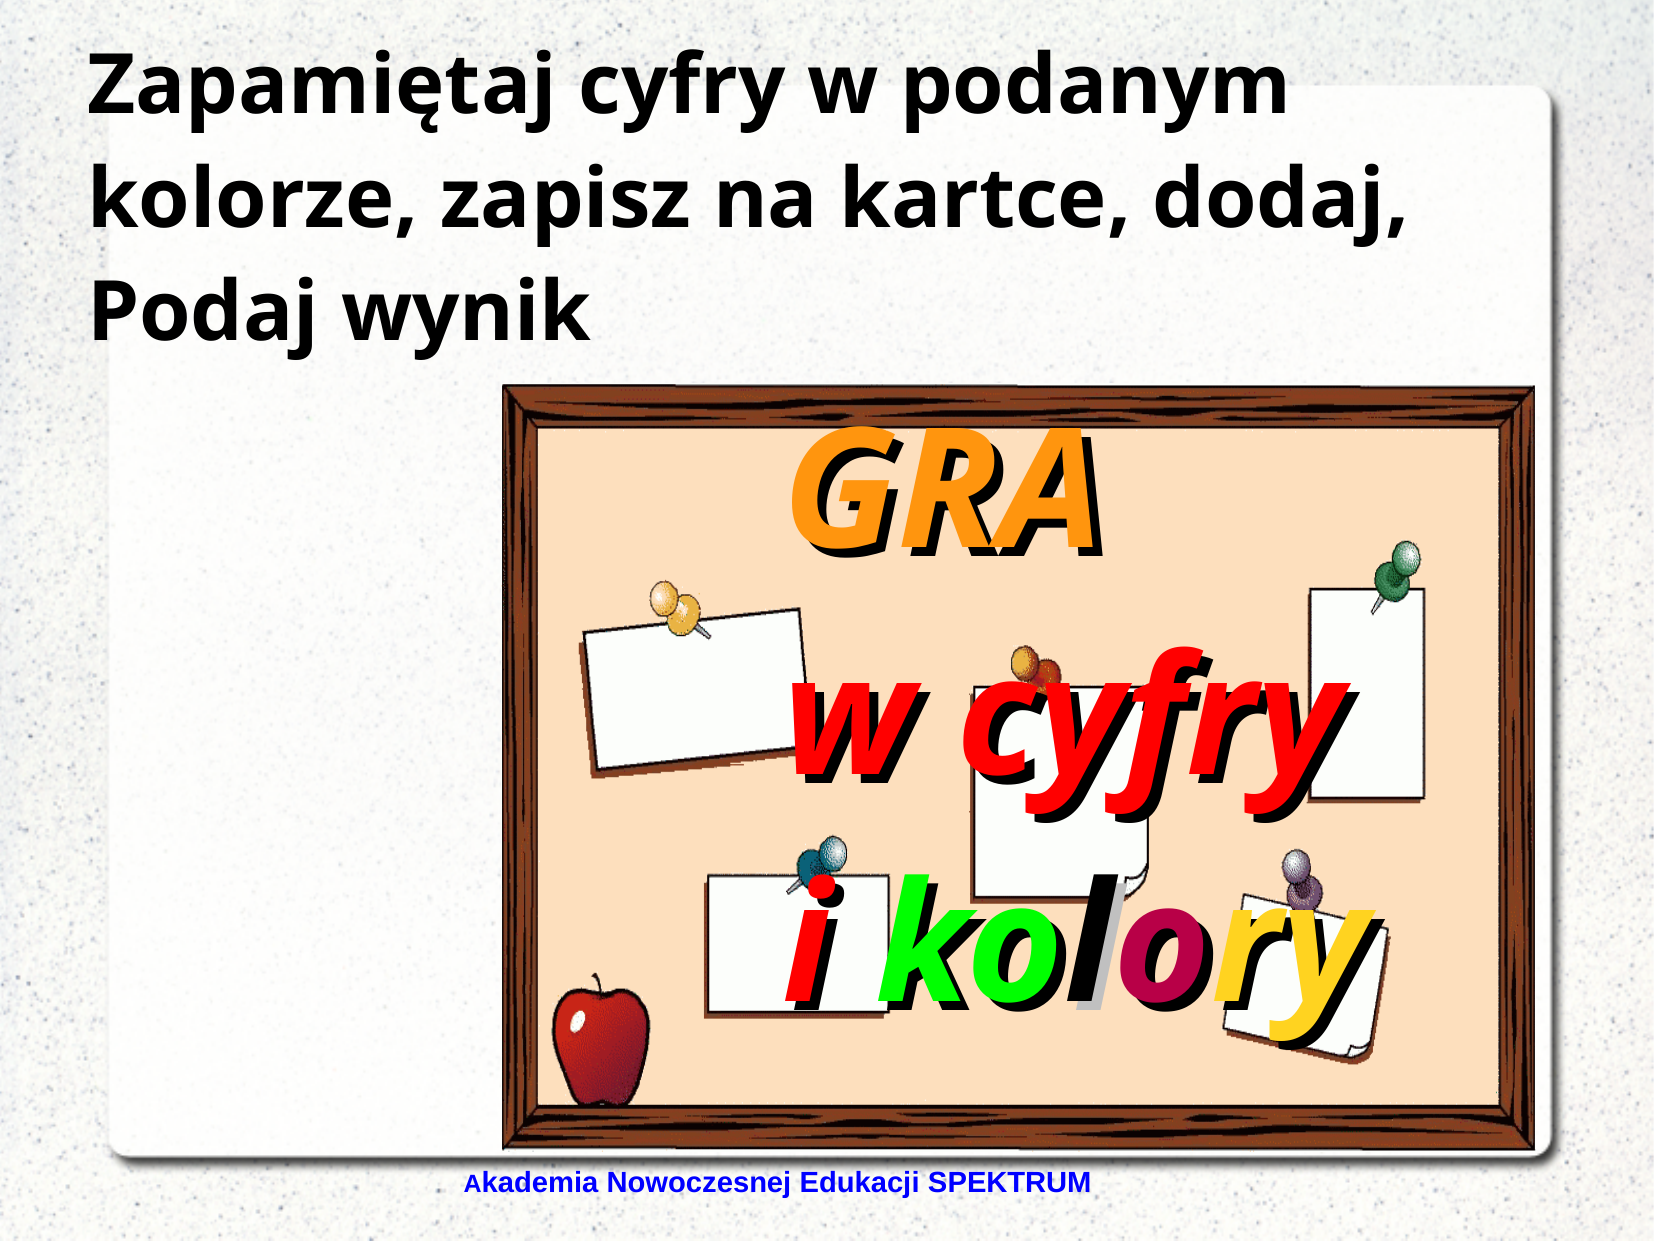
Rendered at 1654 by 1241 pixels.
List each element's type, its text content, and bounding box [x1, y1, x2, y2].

text_box Akademia Nowoczesnej Edukacji SPEKTRUM [27, 1159, 1593, 1208]
text_box Zapamiętaj cyfry w podanym kolorze, zapisz na kartce, dodaj, Podaj wynik [72, 17, 1570, 384]
picture [0, 0, 1654, 1241]
text_box GRA w cyfry i kolory [767, 361, 1595, 1082]
